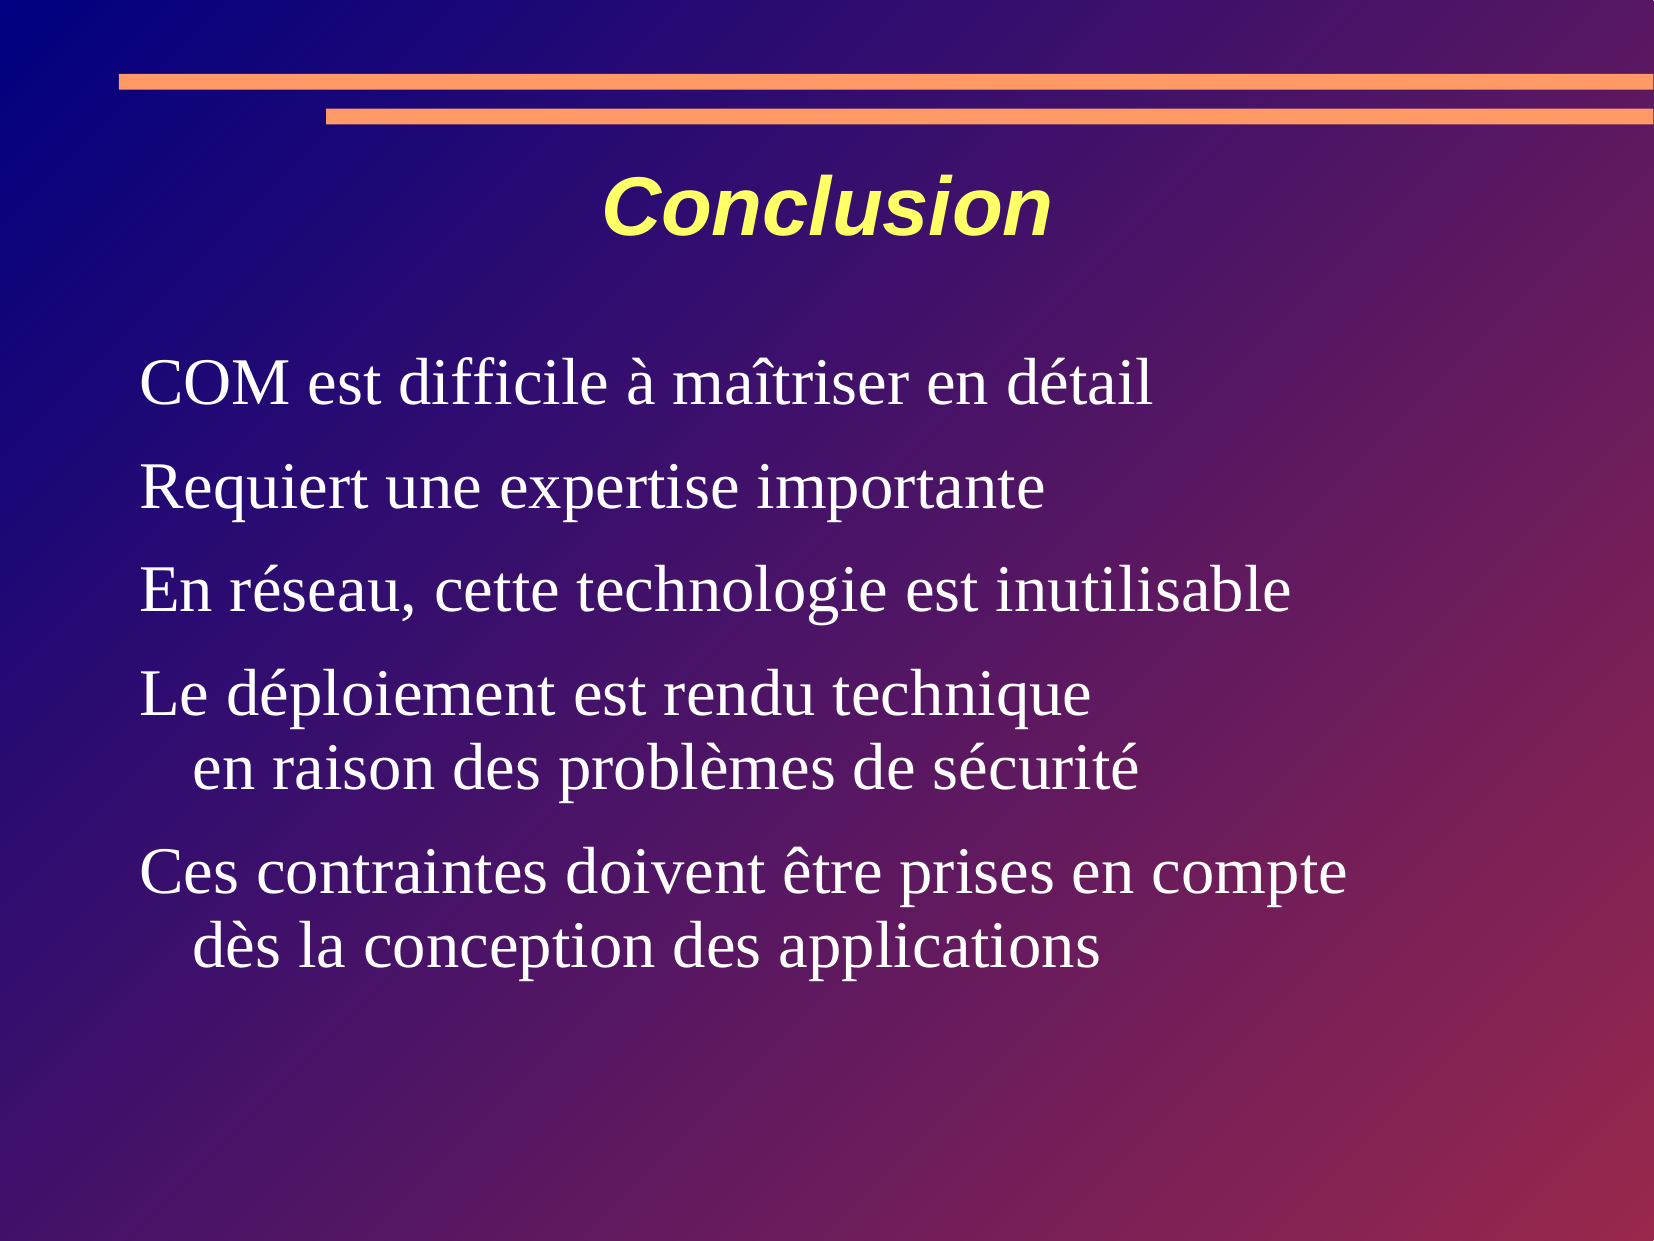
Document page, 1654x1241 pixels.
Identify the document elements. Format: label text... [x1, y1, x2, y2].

list COM est difficile à maîtriser en détail Requiert une expertise importante En réseau, cette technologie est inutilisable Le déploiement est rendu technique en raison des problèmes de sécurité Ces contraintes doivent être prises en compte dès la conception des applications [121, 345, 1534, 1086]
title Conclusion [121, 102, 1534, 311]
